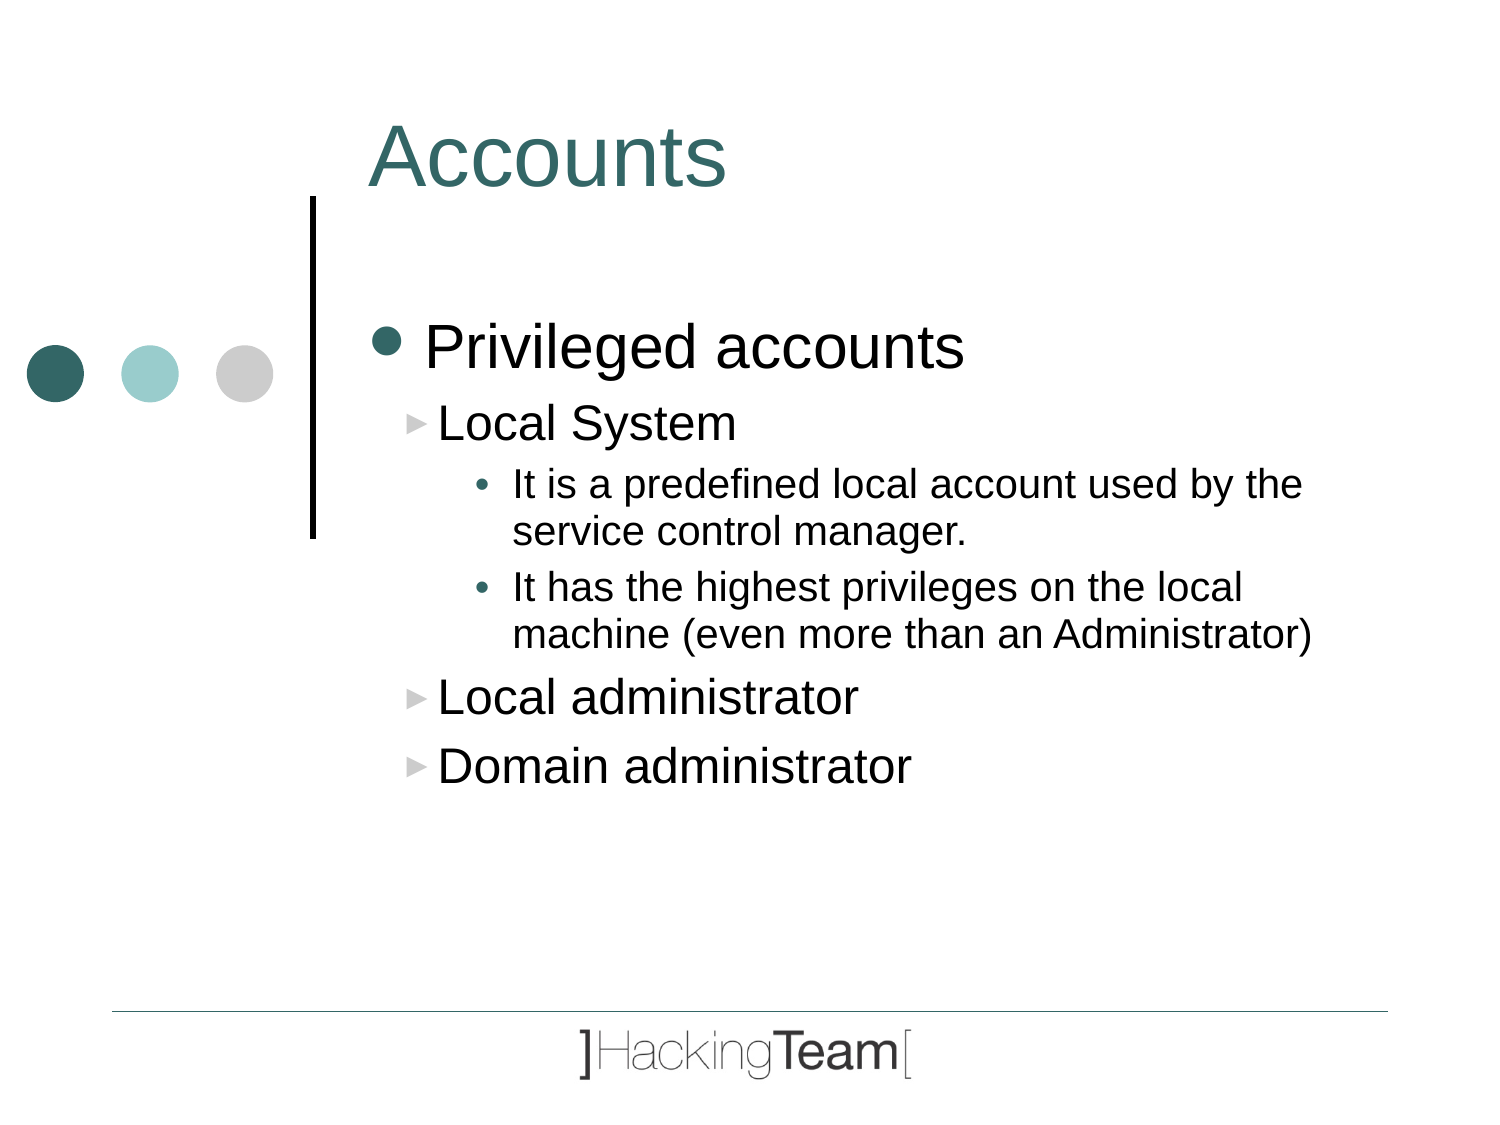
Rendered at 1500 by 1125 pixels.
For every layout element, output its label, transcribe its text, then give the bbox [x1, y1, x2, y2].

picture [574, 1041, 916, 1084]
list Privileged accounts Local System It is a predefined local account used by the service control manager. It has the highest privileges on the local machine (even more than an Administrator) Local administrator Domain administrator [249, 312, 1401, 1041]
title Accounts [249, 38, 1401, 275]
